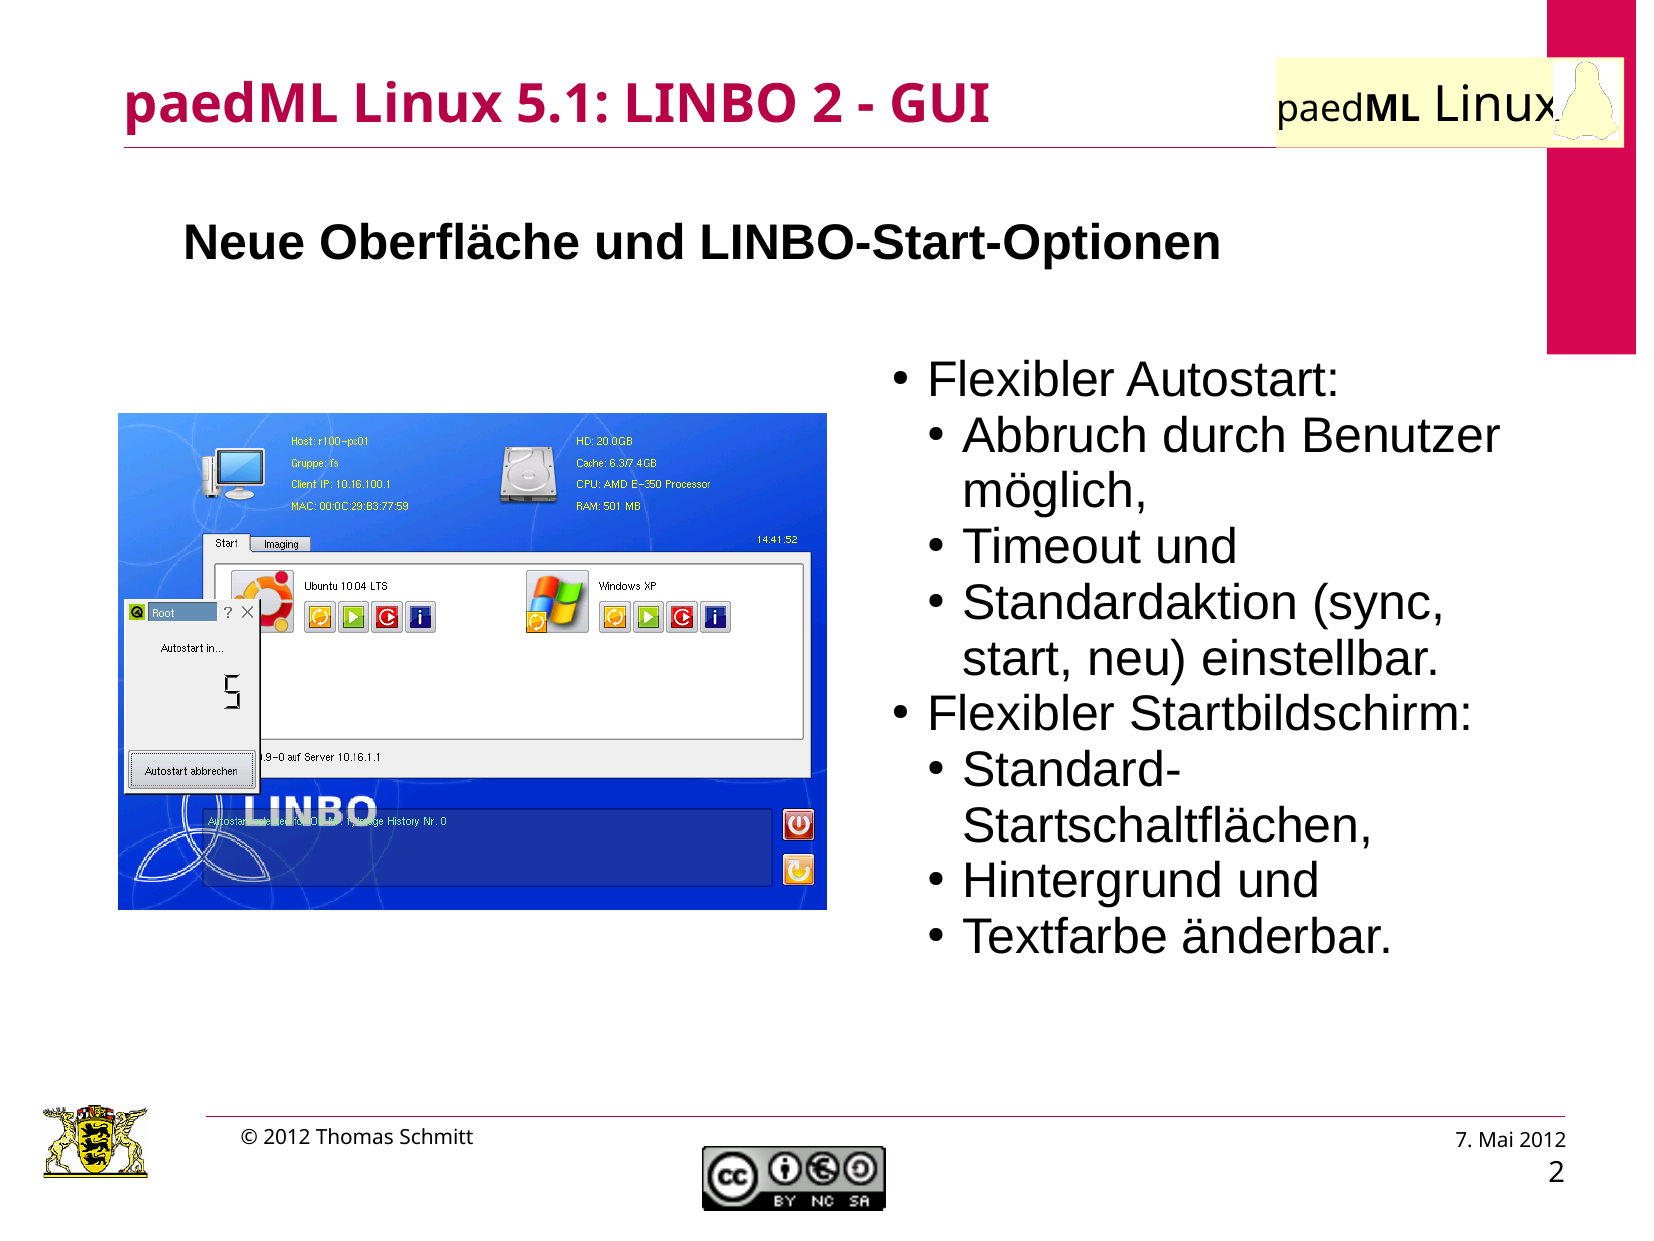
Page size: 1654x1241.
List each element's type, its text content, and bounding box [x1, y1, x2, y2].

title paedML Linux 5.1: LINBO 2 - GUI [124, 69, 1270, 133]
picture [118, 413, 827, 910]
text_box Flexibler Autostart: Abbruch durch Benutzer möglich, Timeout und Standardaktion (sync, start, neu) einstellbar. Flexibler Startbildschirm: Standard-Startschaltflächen, Hintergrund und Textfarbe änderbar. [826, 295, 1536, 1063]
picture [702, 1146, 886, 1211]
subtitle Neue Oberfläche und LINBO-Start-Optionen [183, 214, 1388, 296]
picture [41, 1104, 148, 1180]
